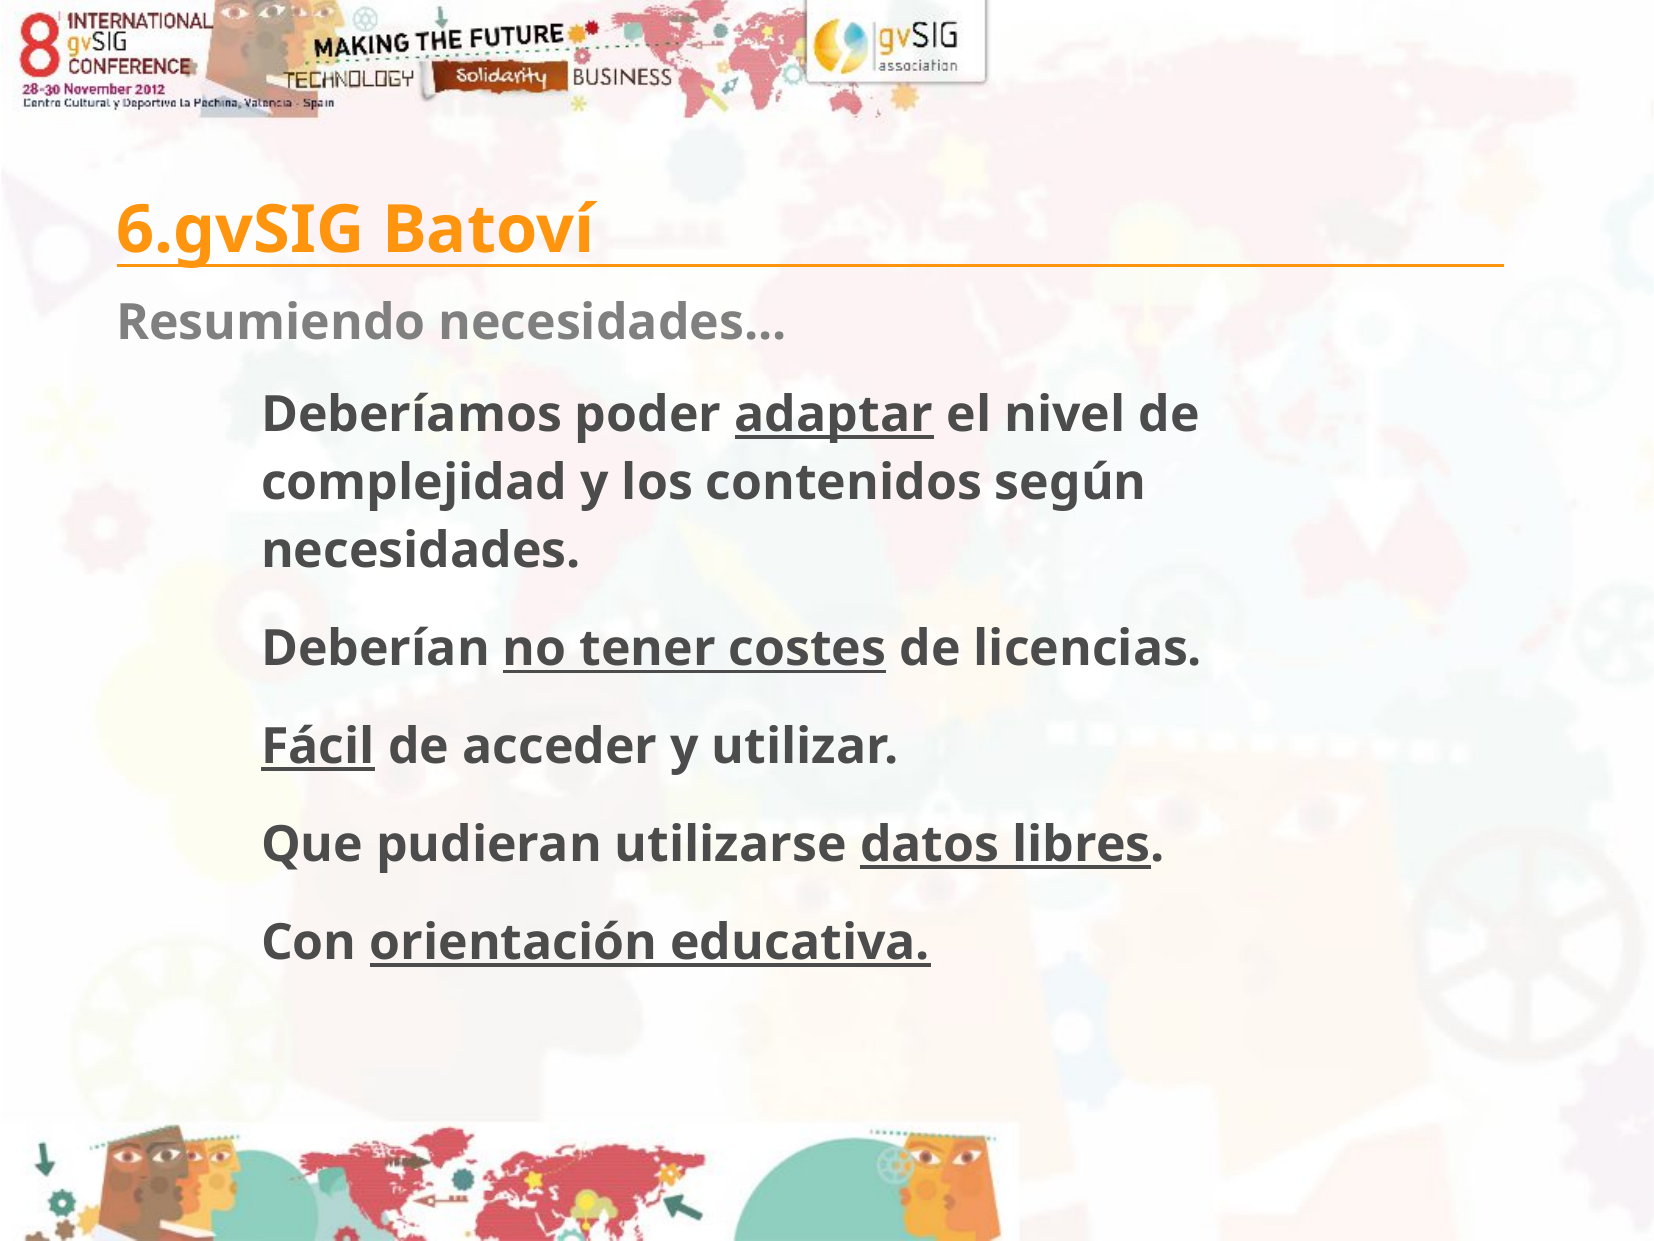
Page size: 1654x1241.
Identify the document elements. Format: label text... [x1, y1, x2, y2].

picture [1, 0, 1654, 1241]
title 6.gvSIG Batoví [116, 187, 1605, 266]
text_box Deberíamos poder adaptar el nivel de complejidad y los contenidos según necesidades. Deberían no tener costes de licencias. Fácil de acceder y utilizar. Que pudieran utilizarse datos libres. Con orientación educativa. [261, 377, 1453, 1087]
title Resumiendo necesidades... [116, 276, 1475, 365]
